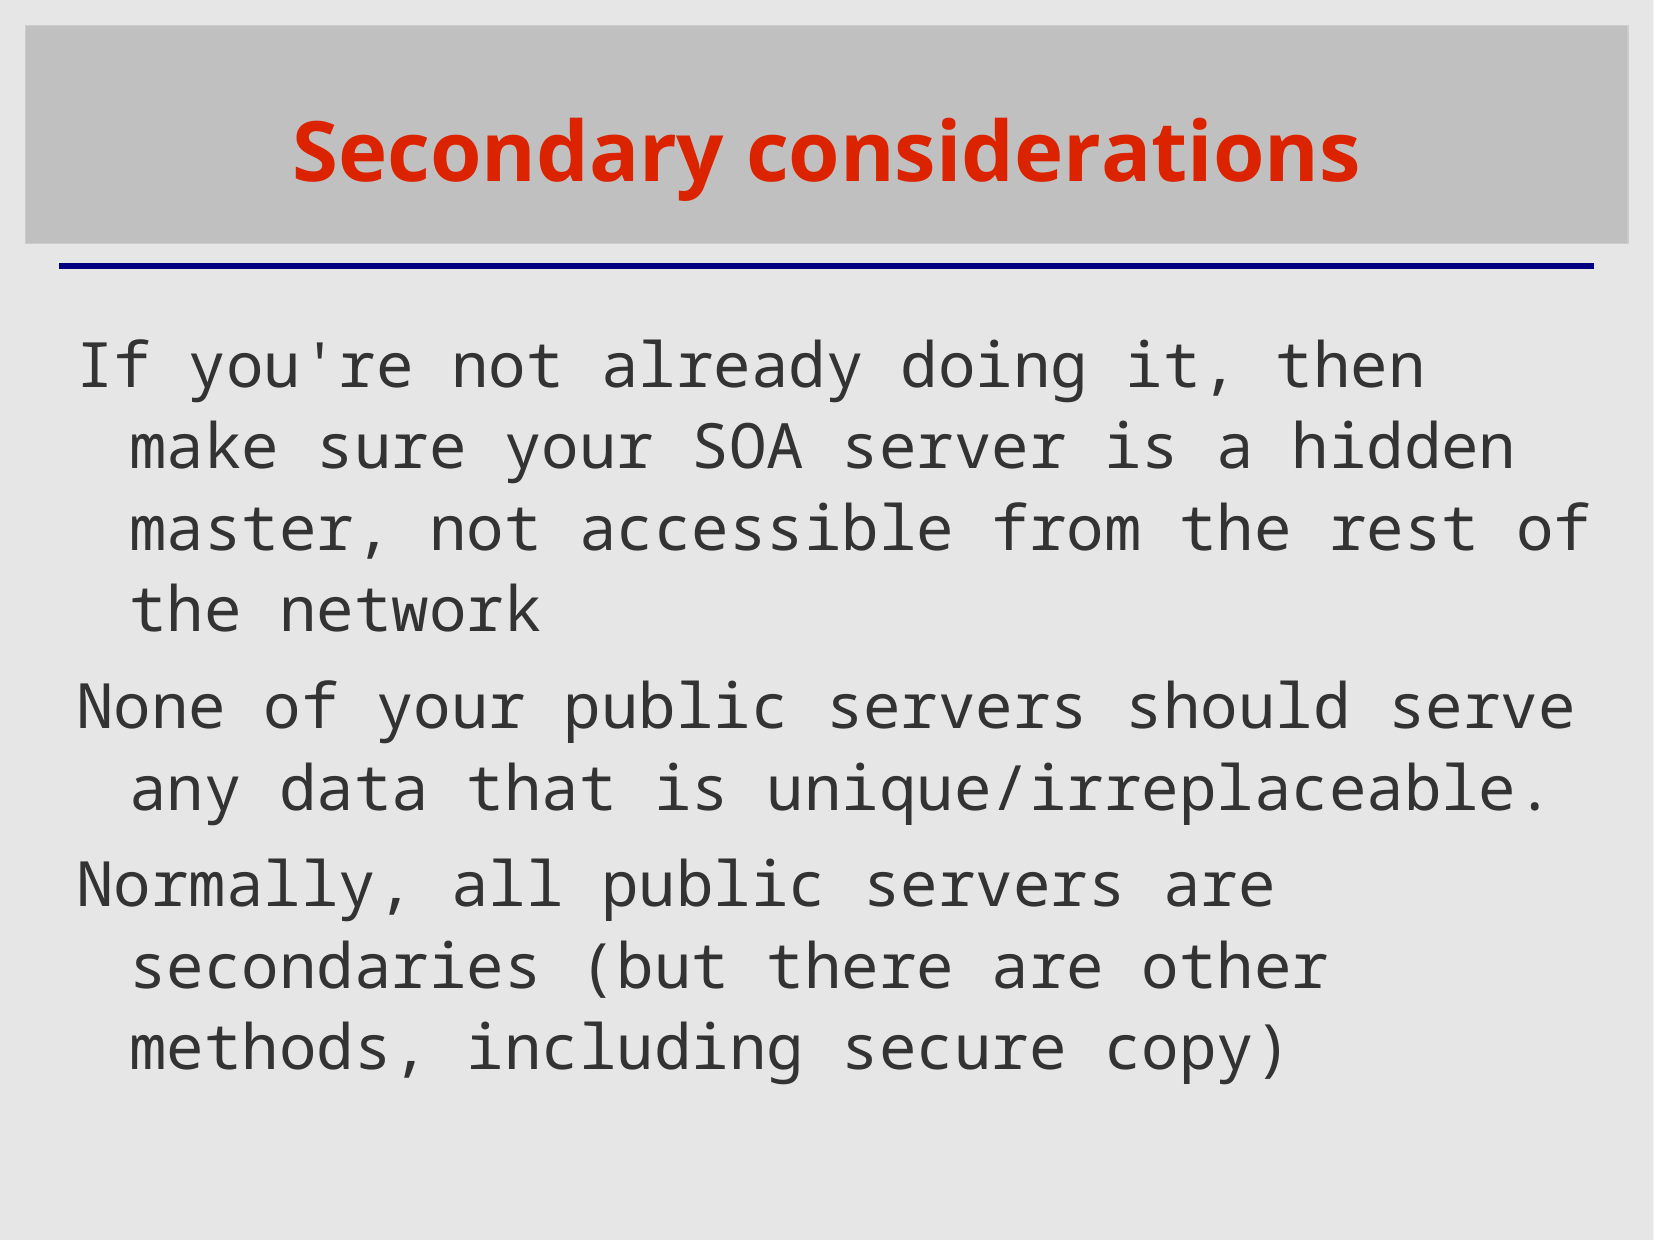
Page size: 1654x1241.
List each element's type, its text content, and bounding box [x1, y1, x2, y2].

list If you're not already doing it, then make sure your SOA server is a hidden master, not accessible from the rest of the network None of your public servers should serve any data that is unique/irreplaceable. Normally, all public servers are secondaries (but there are other methods, including secure copy) [59, 322, 1594, 1117]
title Secondary considerations [121, 53, 1534, 246]
